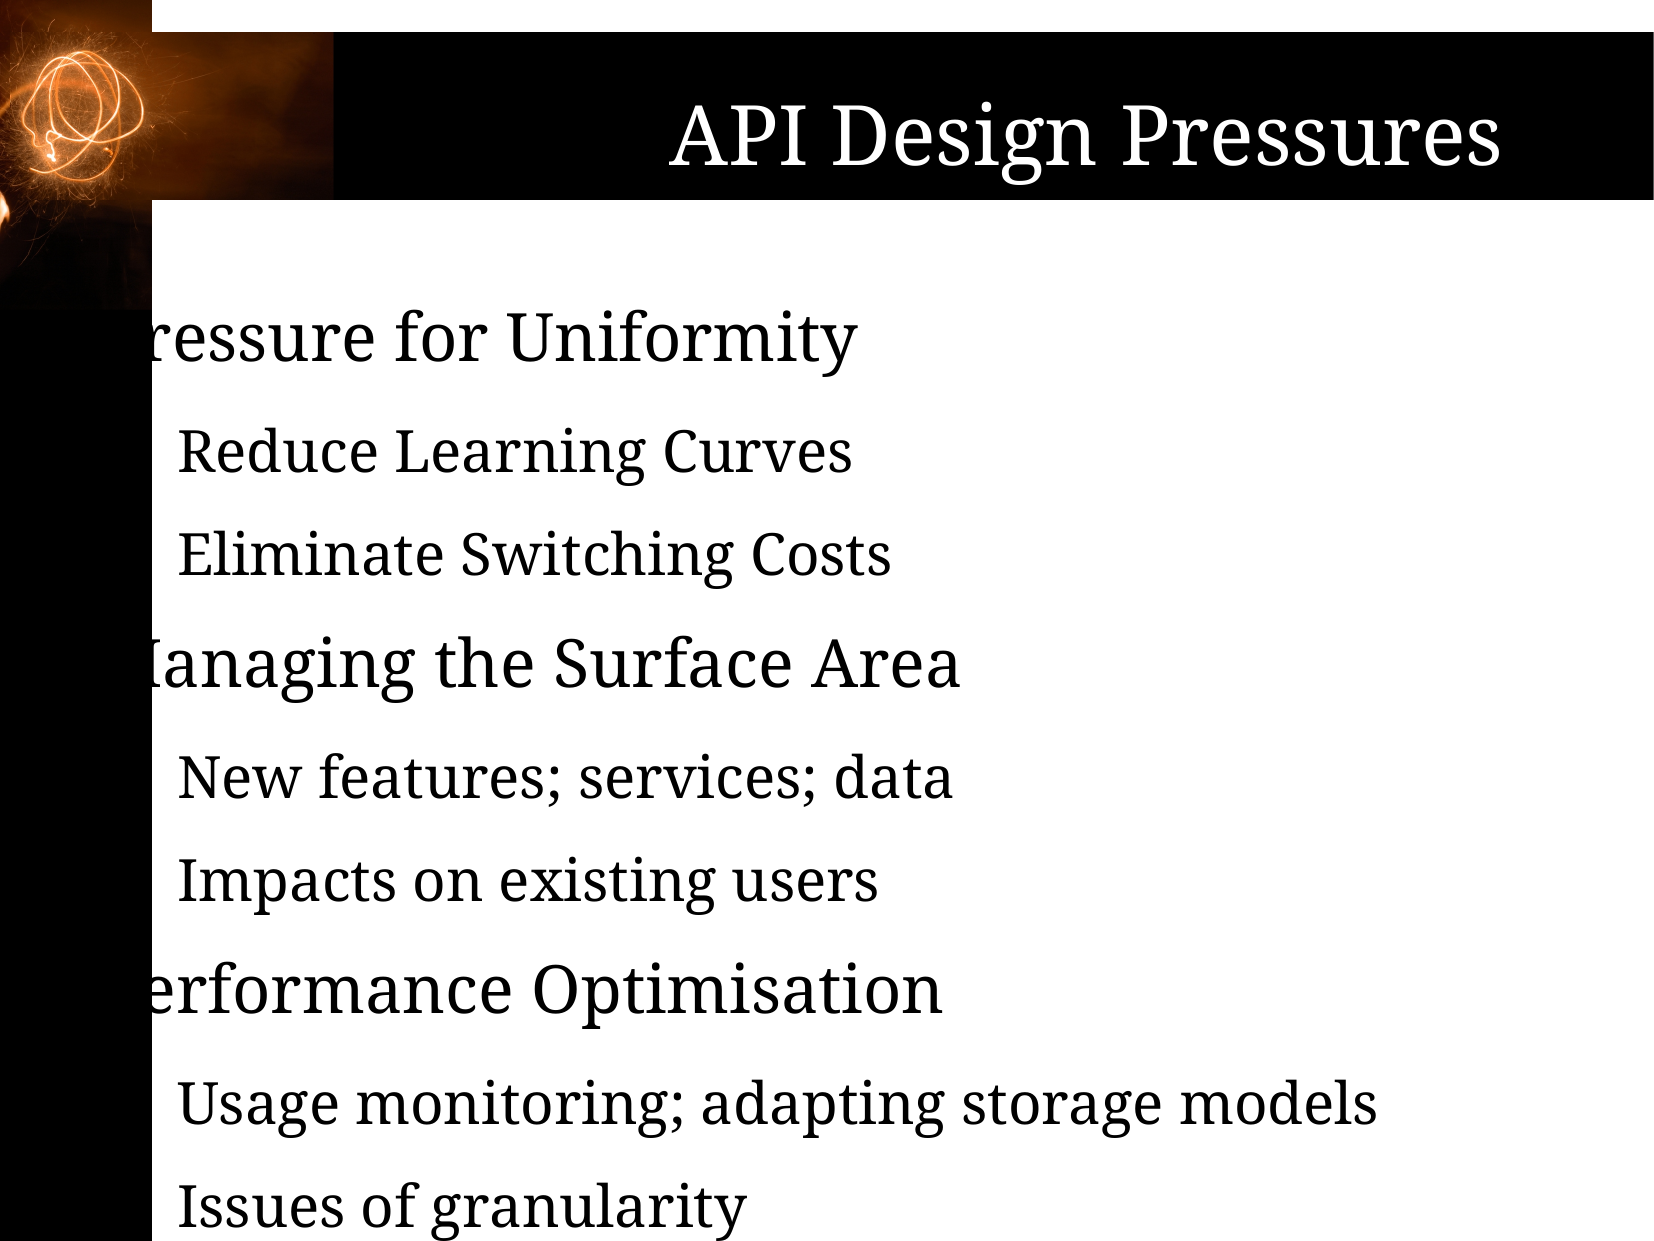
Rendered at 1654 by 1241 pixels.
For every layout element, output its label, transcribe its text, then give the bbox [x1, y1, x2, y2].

list Pressure for Uniformity Reduce Learning Curves Eliminate Switching Costs Managing the Surface Area New features; services; data Impacts on existing users Performance Optimisation Usage monitoring; adapting storage models Issues of granularity [82, 290, 1571, 1122]
title API Design Pressures [342, 29, 1654, 237]
picture [0, 0, 342, 1241]
